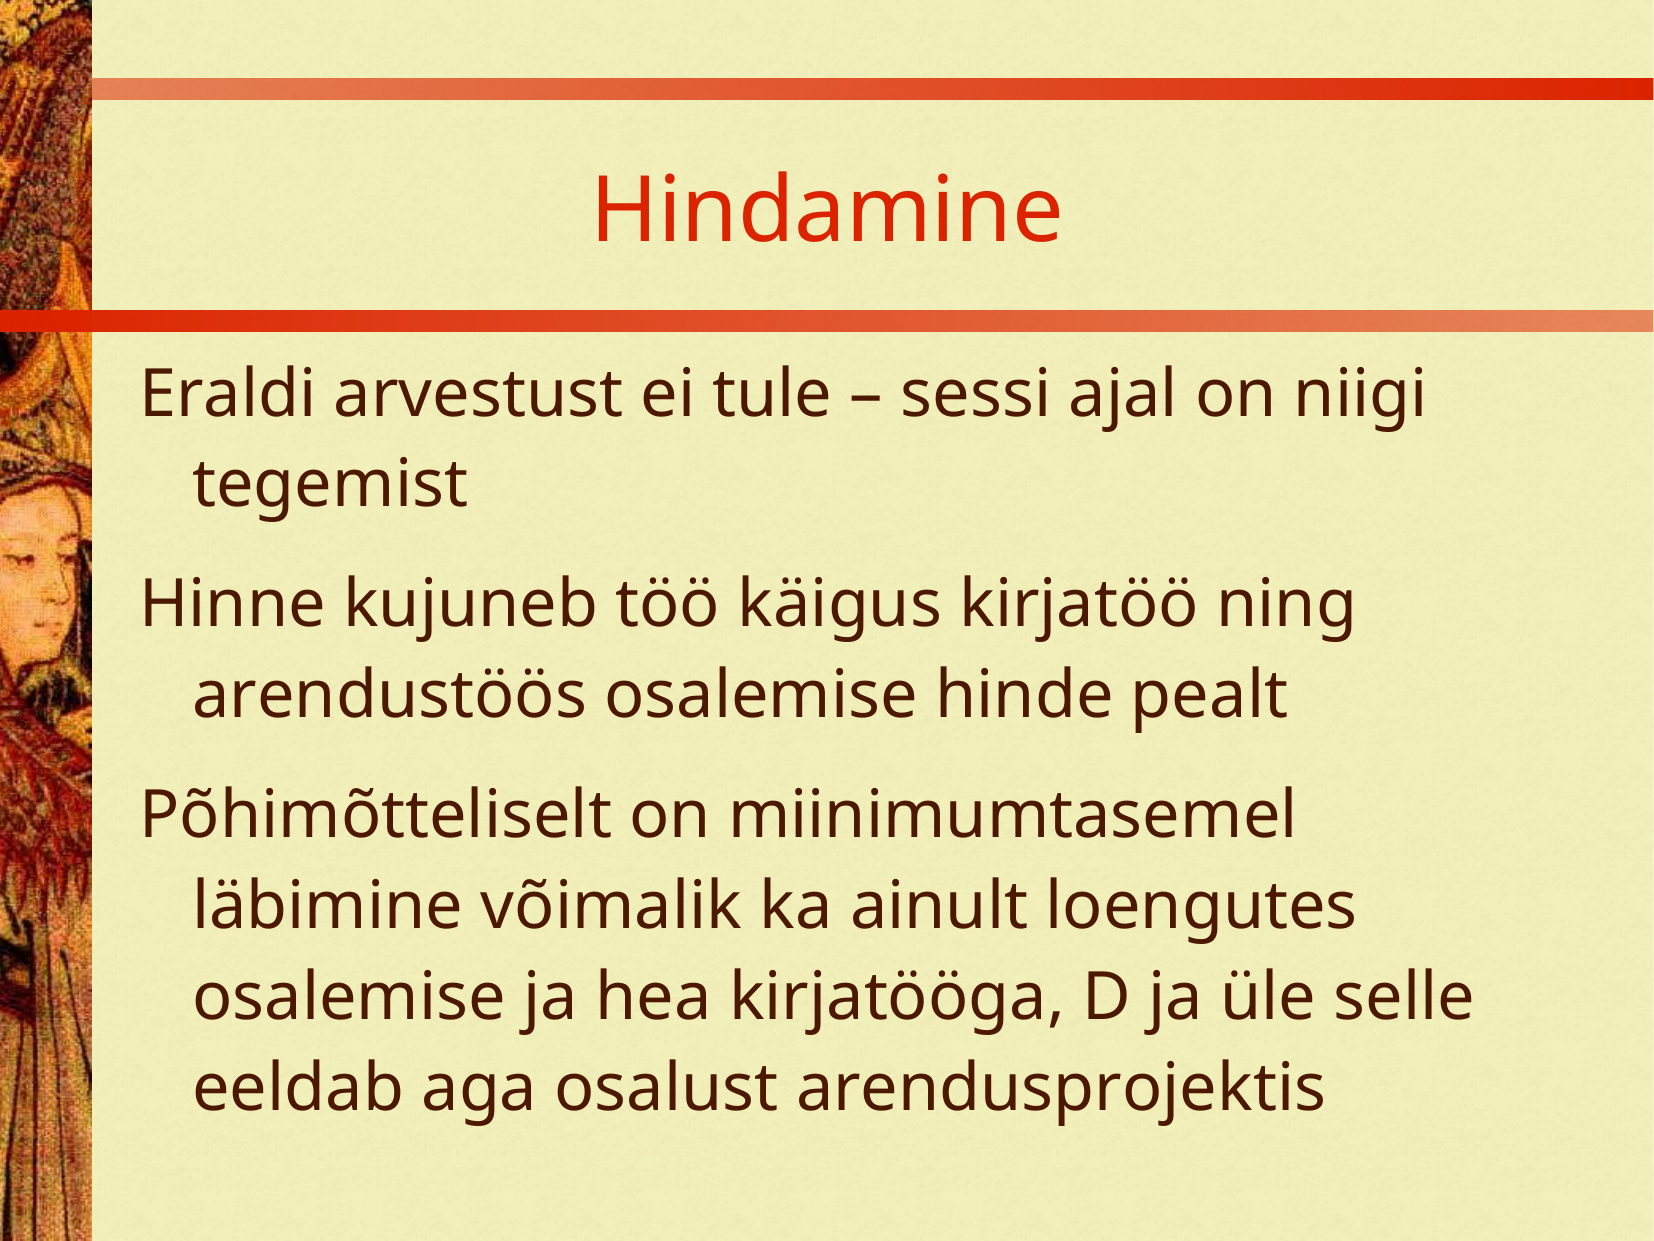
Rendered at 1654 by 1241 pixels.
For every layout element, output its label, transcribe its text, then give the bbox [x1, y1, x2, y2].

picture [0, 0, 1654, 310]
title Hindamine [121, 102, 1534, 311]
list Eraldi arvestust ei tule – sessi ajal on niigi tegemist Hinne kujuneb töö käigus kirjatöö ning arendustöös osalemise hinde pealt Põhimõtteliselt on miinimumtasemel läbimine võimalik ka ainult loengutes osalemise ja hea kirjatööga, D ja üle selle eeldab aga osalust arendusprojektis [121, 344, 1534, 1127]
picture [0, 332, 1654, 1241]
